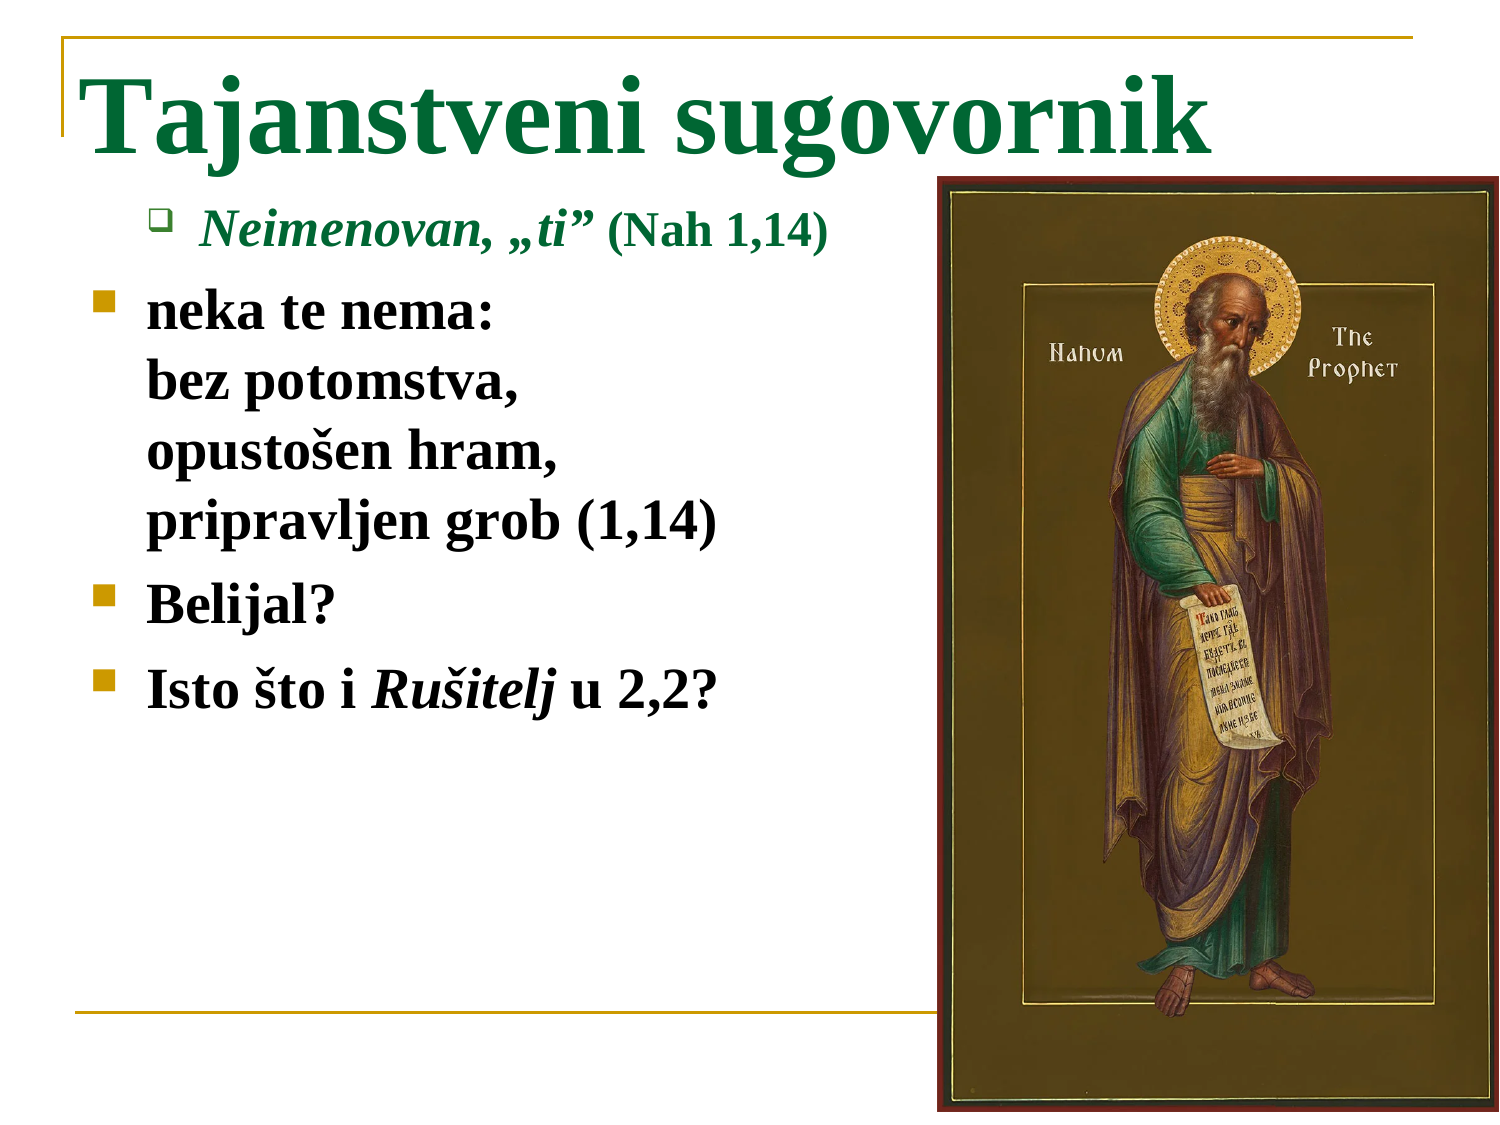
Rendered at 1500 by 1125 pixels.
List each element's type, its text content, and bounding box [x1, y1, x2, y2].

title Tajanstveni sugovornik [63, 33, 1414, 221]
picture [937, 176, 1499, 1112]
list Neimenovan, „ti” (Nah 1,14) neka te nema: bez potomstva, opustošen hram, pripravljen grob (1,14) Belijal? Isto što i Rušitelj u 2,2? [74, 184, 937, 1006]
